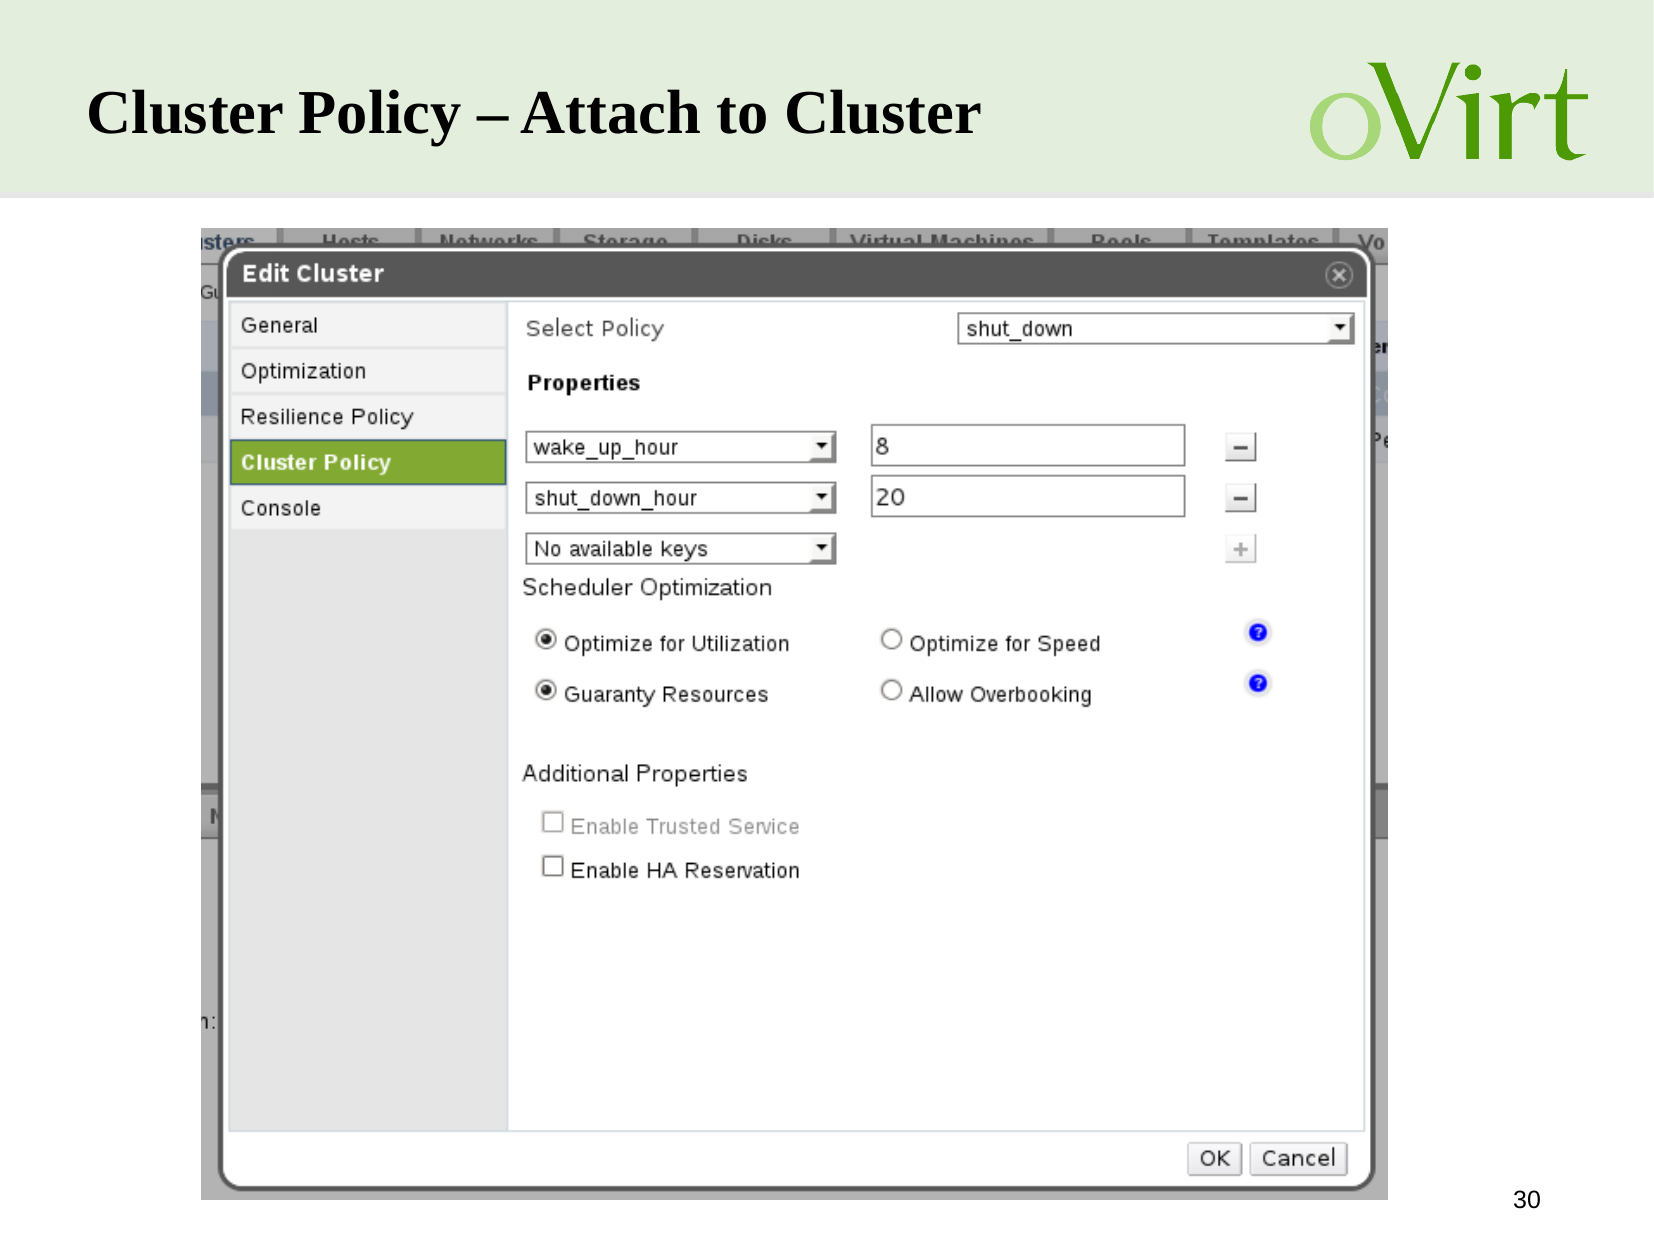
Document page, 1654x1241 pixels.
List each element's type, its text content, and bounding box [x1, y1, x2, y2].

title Cluster Policy – Attach to Cluster [86, 36, 1307, 188]
picture [201, 228, 1388, 1201]
picture [1307, 36, 1613, 180]
